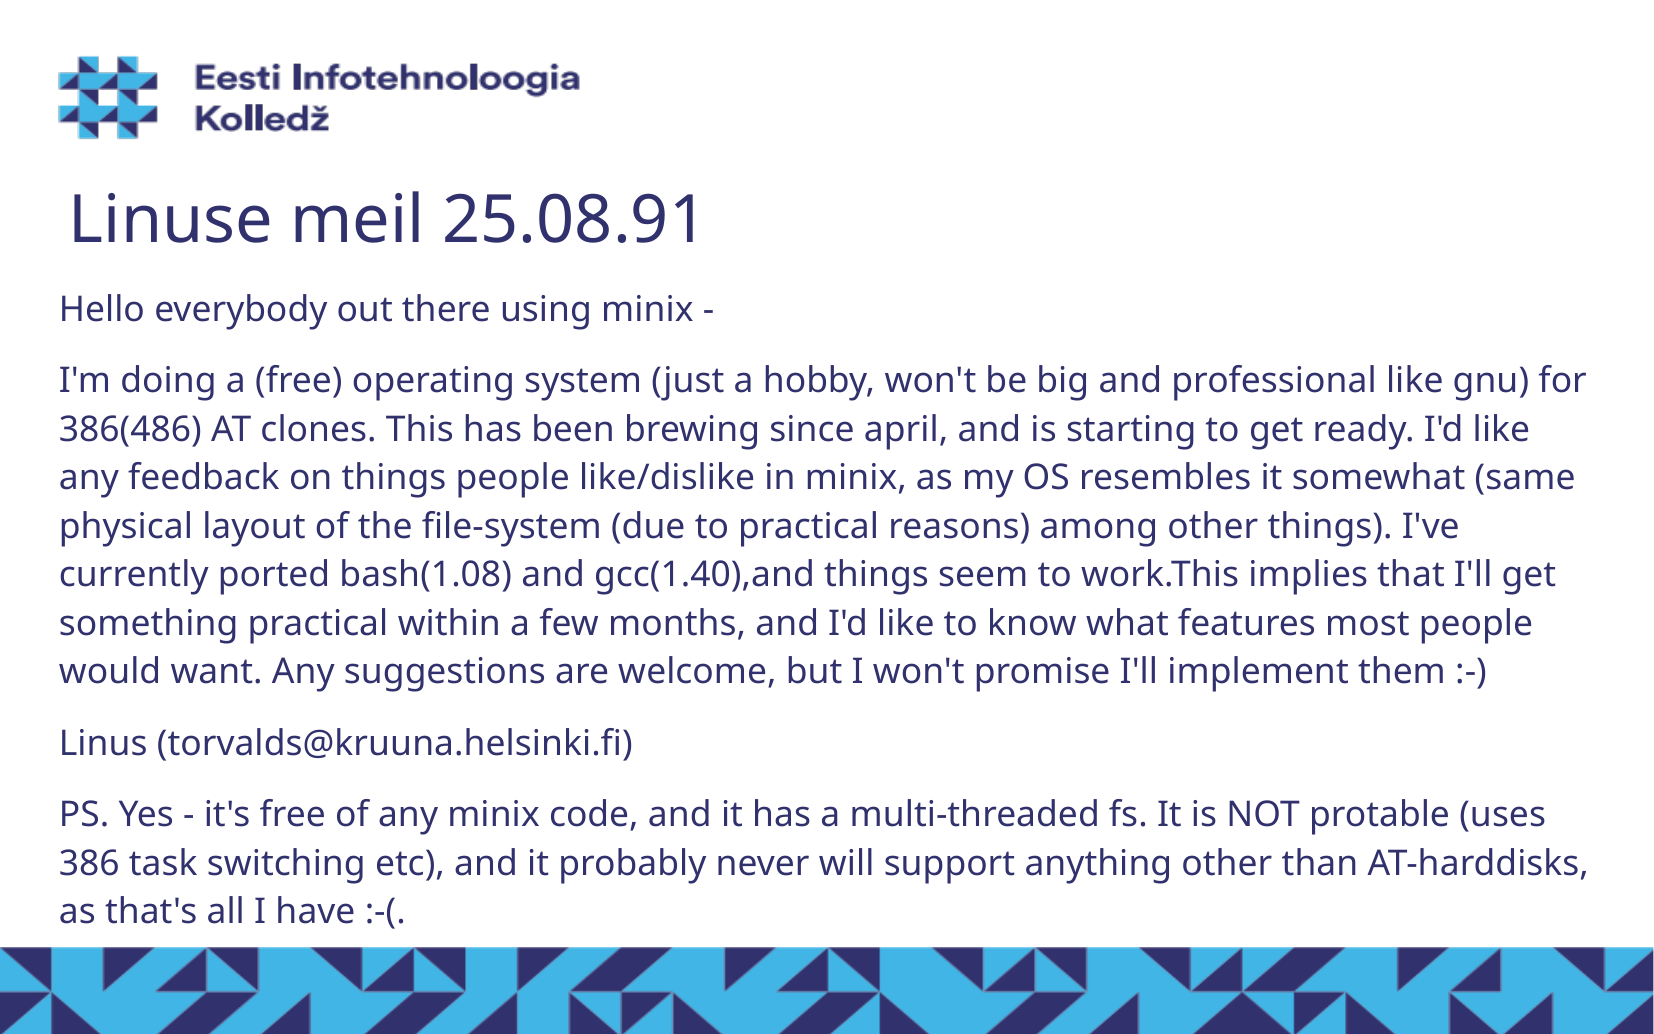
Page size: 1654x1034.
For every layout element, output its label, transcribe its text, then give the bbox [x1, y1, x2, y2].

title Linuse meil 25.08.91 [68, 147, 1536, 283]
list Hello everybody out there using minix - I'm doing a (free) operating system (just a hobby, won't be big and professional like gnu) for 386(486) AT clones. This has been brewing since april, and is starting to get ready. I'd like any feedback on things people like/dislike in minix, as my OS resembles it somewhat (same physical layout of the file-system (due to practical reasons) among other things). I've currently ported bash(1.08) and gcc(1.40),and things seem to work.This implies that I'll get something practical within a few months, and I'd like to know what features most people would want. Any suggestions are welcome, but I won't promise I'll implement them :-) Linus (torvalds@kruuna.helsinki.fi) PS. Yes - it's free of any minix code, and it has a multi-threaded fs. It is NOT protable (uses 386 task switching etc), and it probably never will support anything other than AT-harddisks, as that's all I have :-(. [59, 283, 1595, 936]
